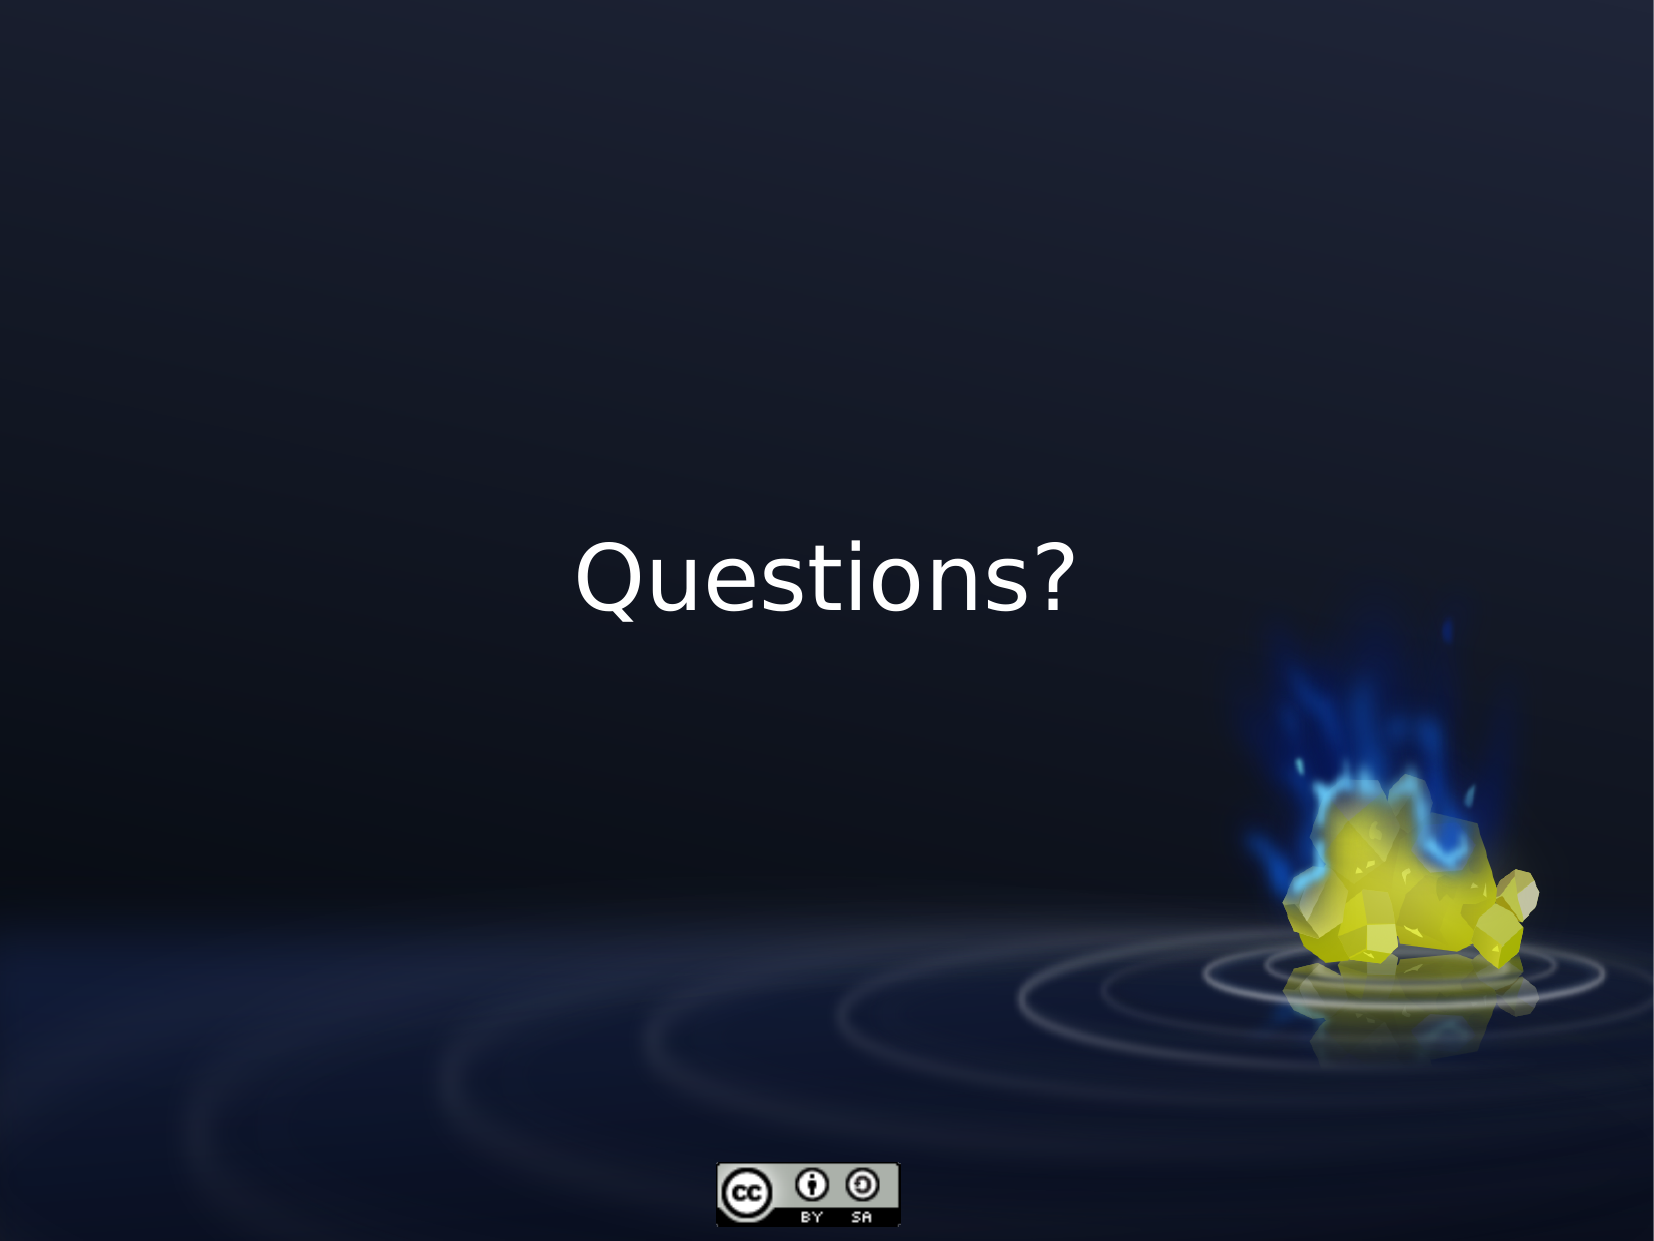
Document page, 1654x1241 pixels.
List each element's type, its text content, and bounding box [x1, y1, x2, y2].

title Questions? [82, 49, 1571, 1109]
picture [0, 0, 1654, 1241]
